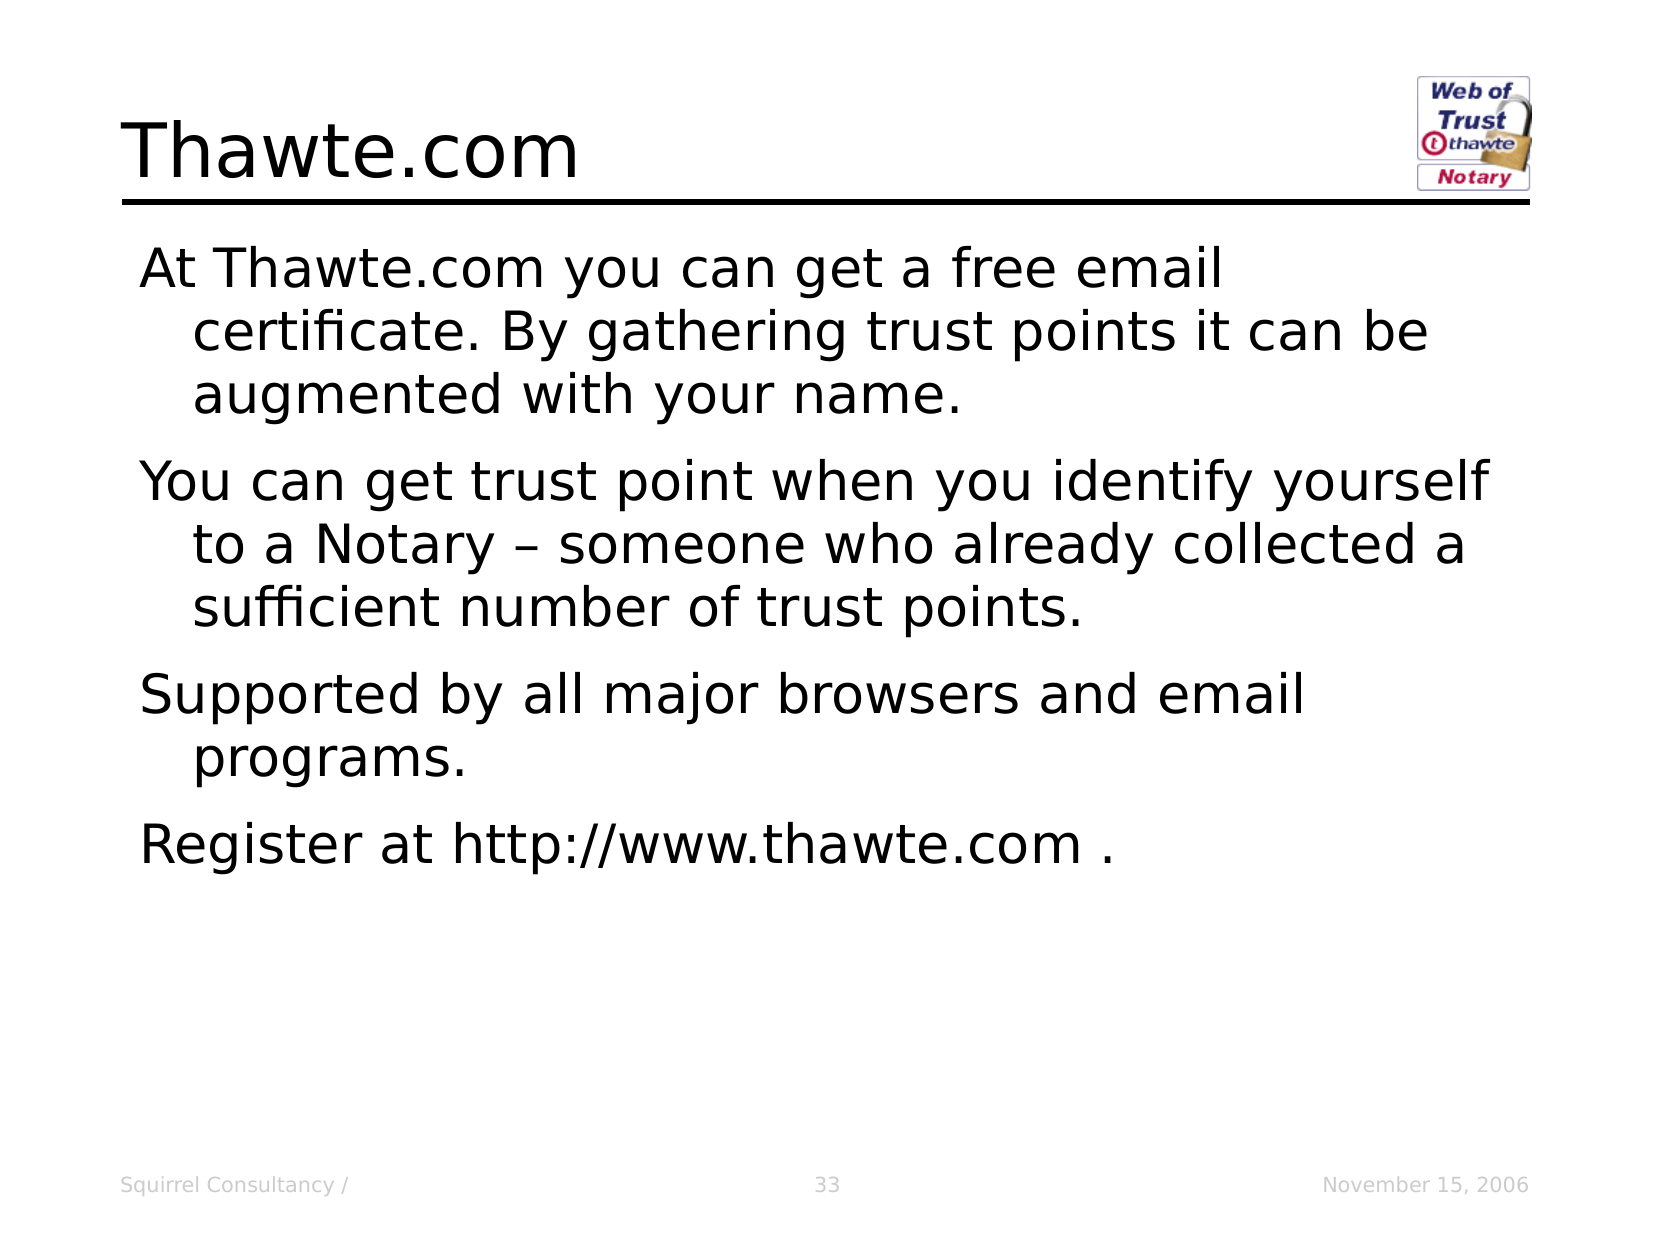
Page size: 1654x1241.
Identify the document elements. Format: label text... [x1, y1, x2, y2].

list At Thawte.com you can get a free email certificate. By gathering trust points it can be augmented with your name. You can get trust point when you identify yourself to a Notary – someone who already collected a sufficient number of trust points. Supported by all major browsers and email programs. Register at http://www.thawte.com . [121, 237, 1534, 1141]
picture [1417, 76, 1532, 191]
title Thawte.com [121, 102, 1534, 200]
